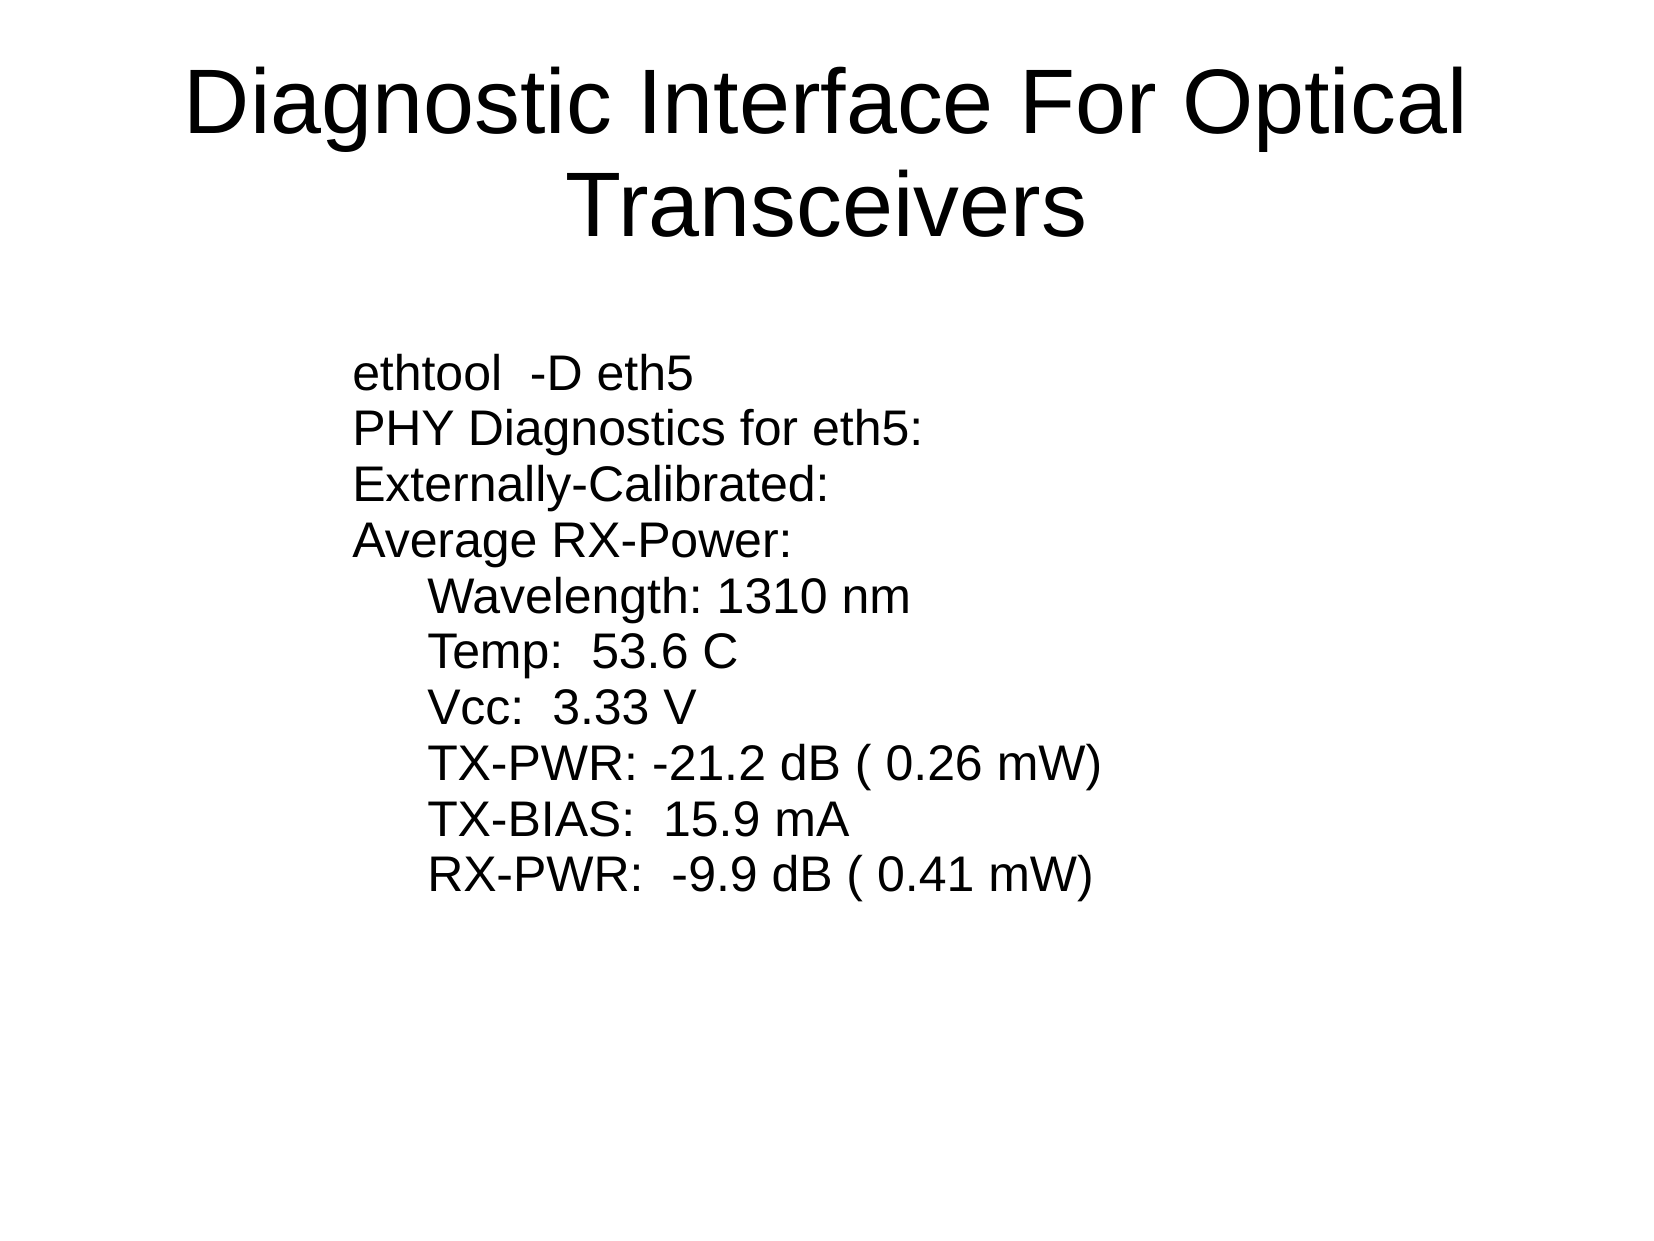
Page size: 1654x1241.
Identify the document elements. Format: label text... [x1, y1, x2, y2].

text_box ethtool -D eth5 PHY Diagnostics for eth5: Externally-Calibrated: Average RX-Power: Wavelength: 1310 nm Temp: 53.6 C Vcc: 3.33 V TX-PWR: -21.2 dB ( 0.26 mW) TX-BIAS: 15.9 mA RX-PWR: -9.9 dB ( 0.41 mW) [337, 337, 1319, 1126]
title Diagnostic Interface For Optical Transceivers [82, 39, 1571, 267]
